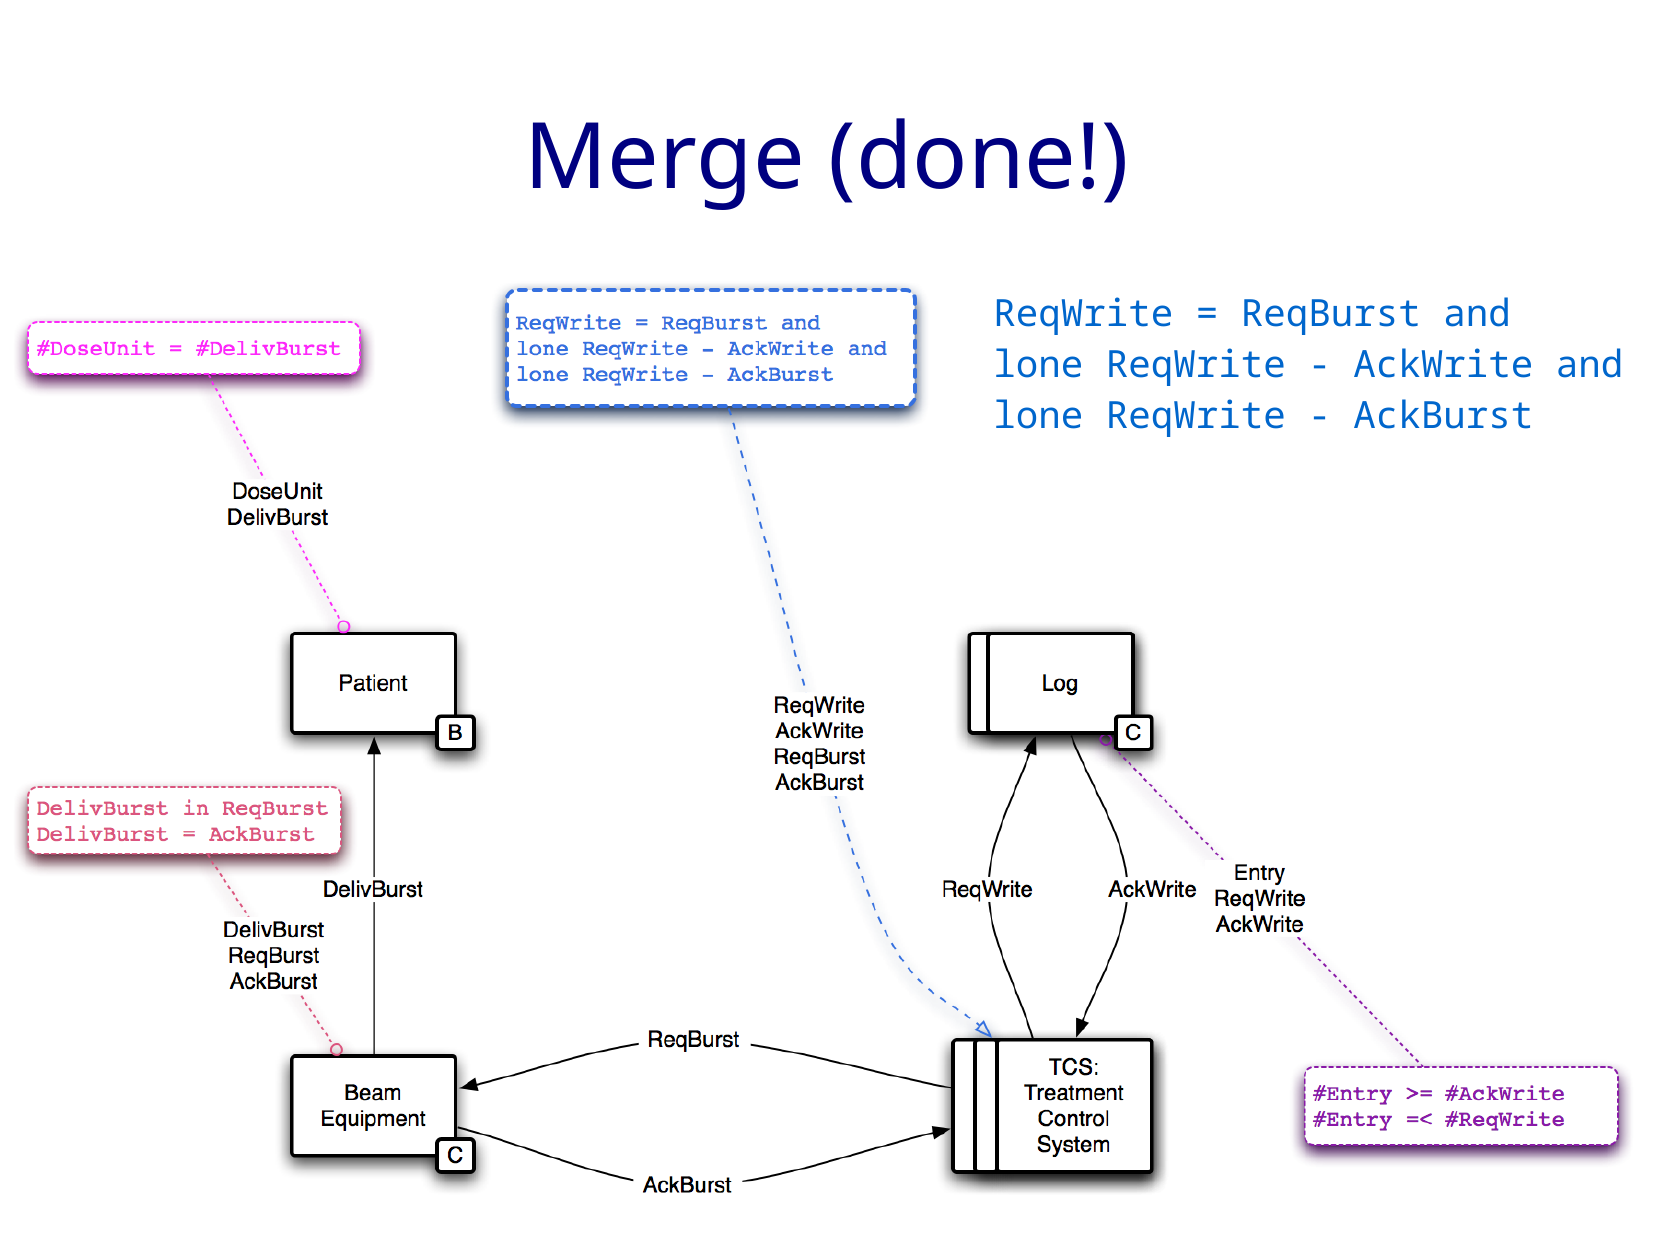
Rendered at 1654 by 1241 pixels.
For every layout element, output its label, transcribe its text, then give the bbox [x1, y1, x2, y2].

text_box ReqWrite = ReqBurst and lone ReqWrite - AckWrite and lone ReqWrite - AckBurst [978, 278, 1654, 425]
picture [0, 260, 1654, 1216]
title Merge (done!) [82, 49, 1571, 257]
